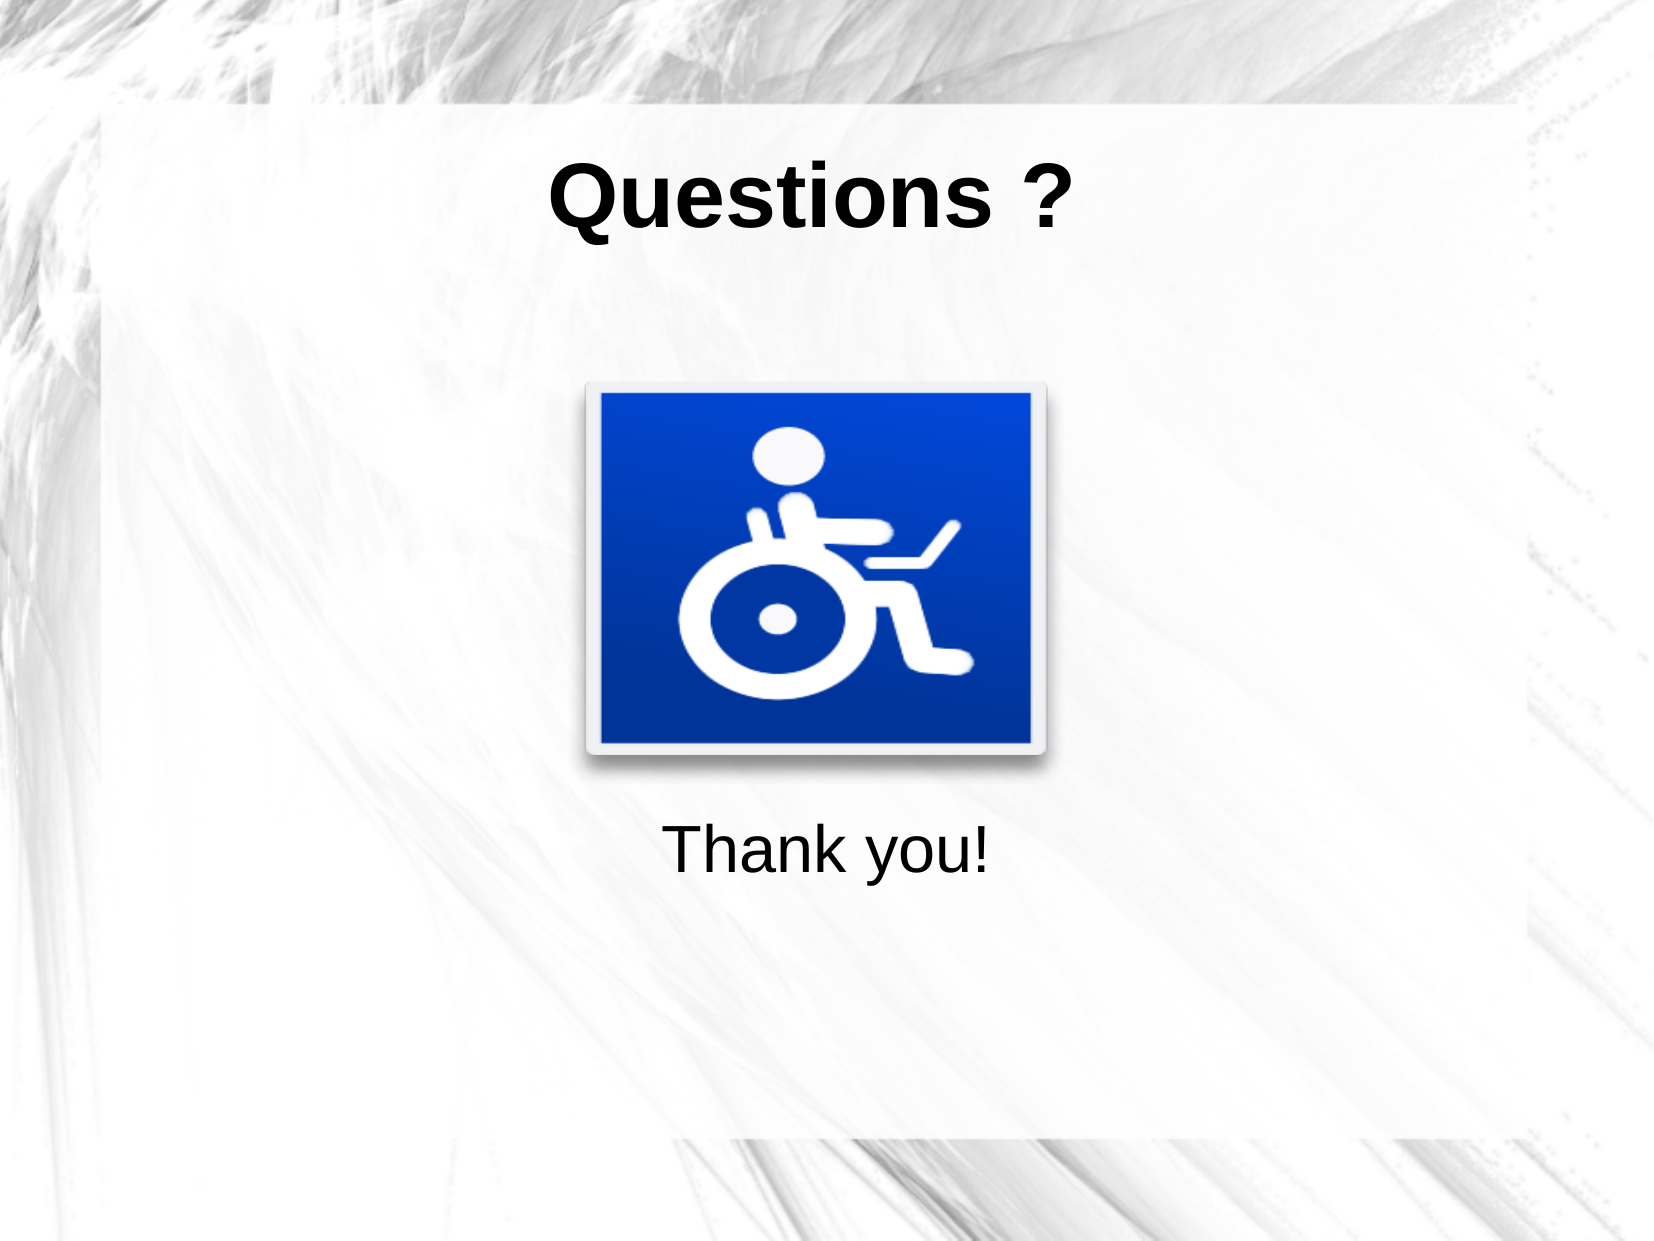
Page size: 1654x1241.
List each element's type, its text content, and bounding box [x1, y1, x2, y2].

title Questions ? [118, 112, 1506, 281]
subtitle Thank you! [82, 290, 1571, 1109]
picture [0, 0, 1654, 1241]
